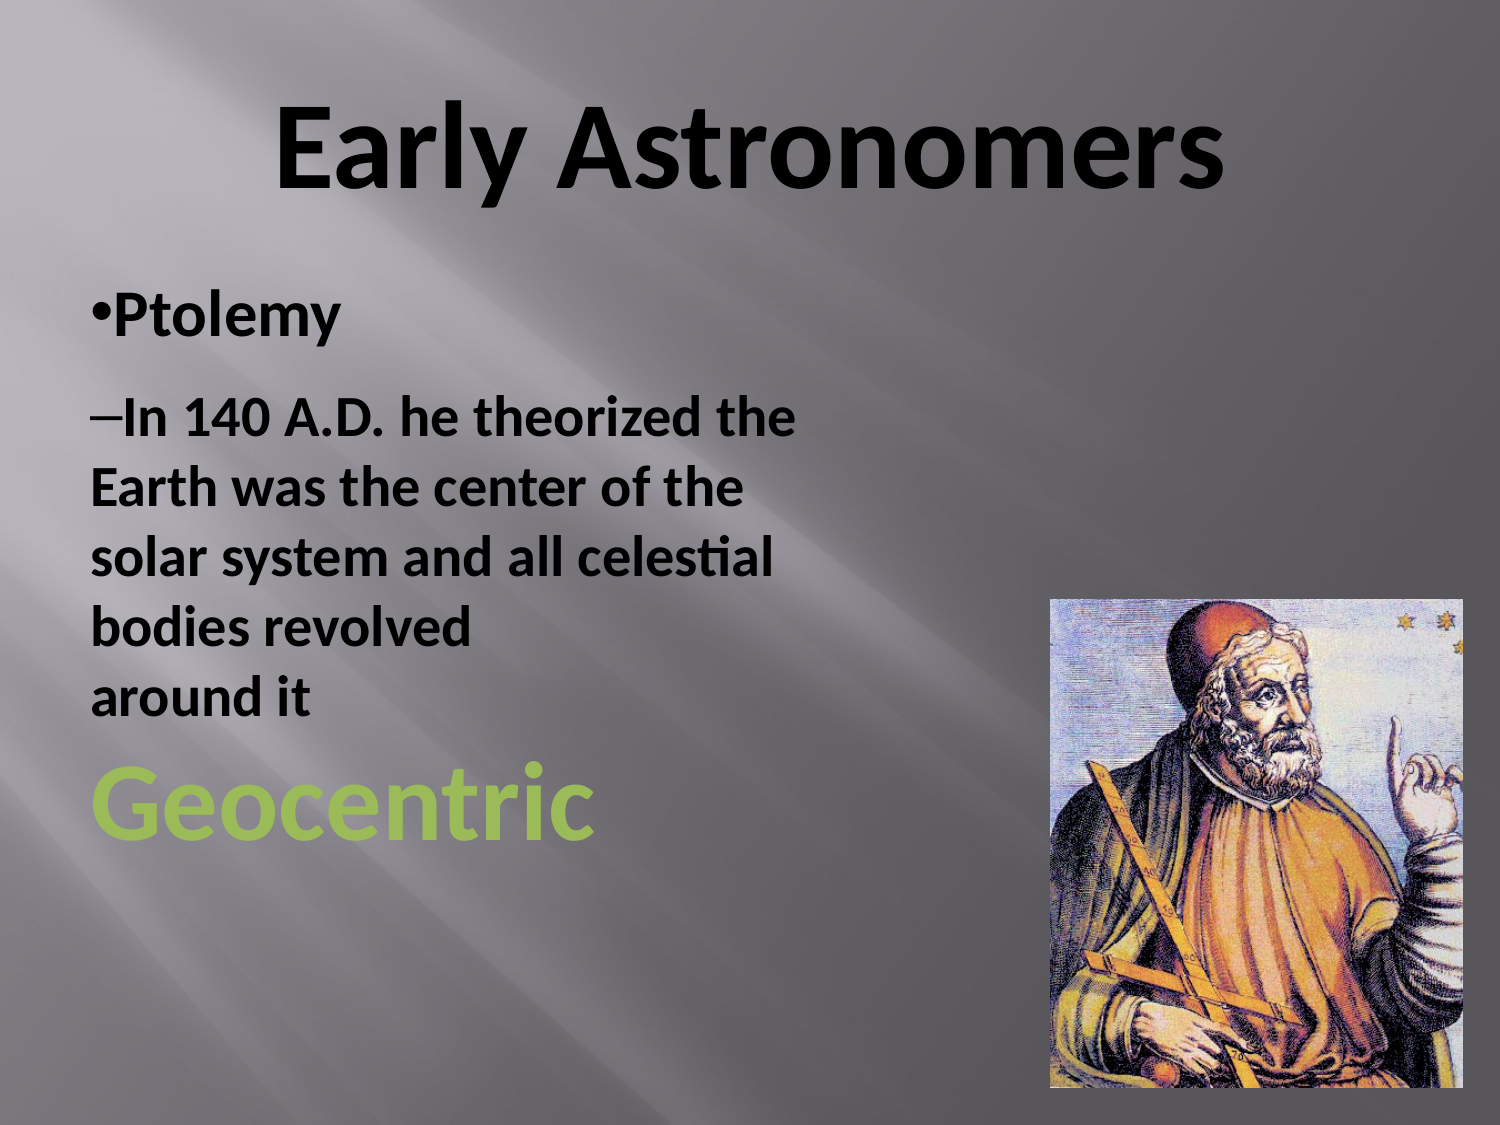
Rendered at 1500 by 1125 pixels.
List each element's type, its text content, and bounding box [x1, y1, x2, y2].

text_box Early Astronomers [75, 45, 1426, 233]
text_box Ptolemy In 140 A.D. he theorized the Earth was the center of the solar system and all celestial bodies revolved around it Geocentric [75, 262, 1426, 1005]
picture [1050, 600, 1463, 1088]
